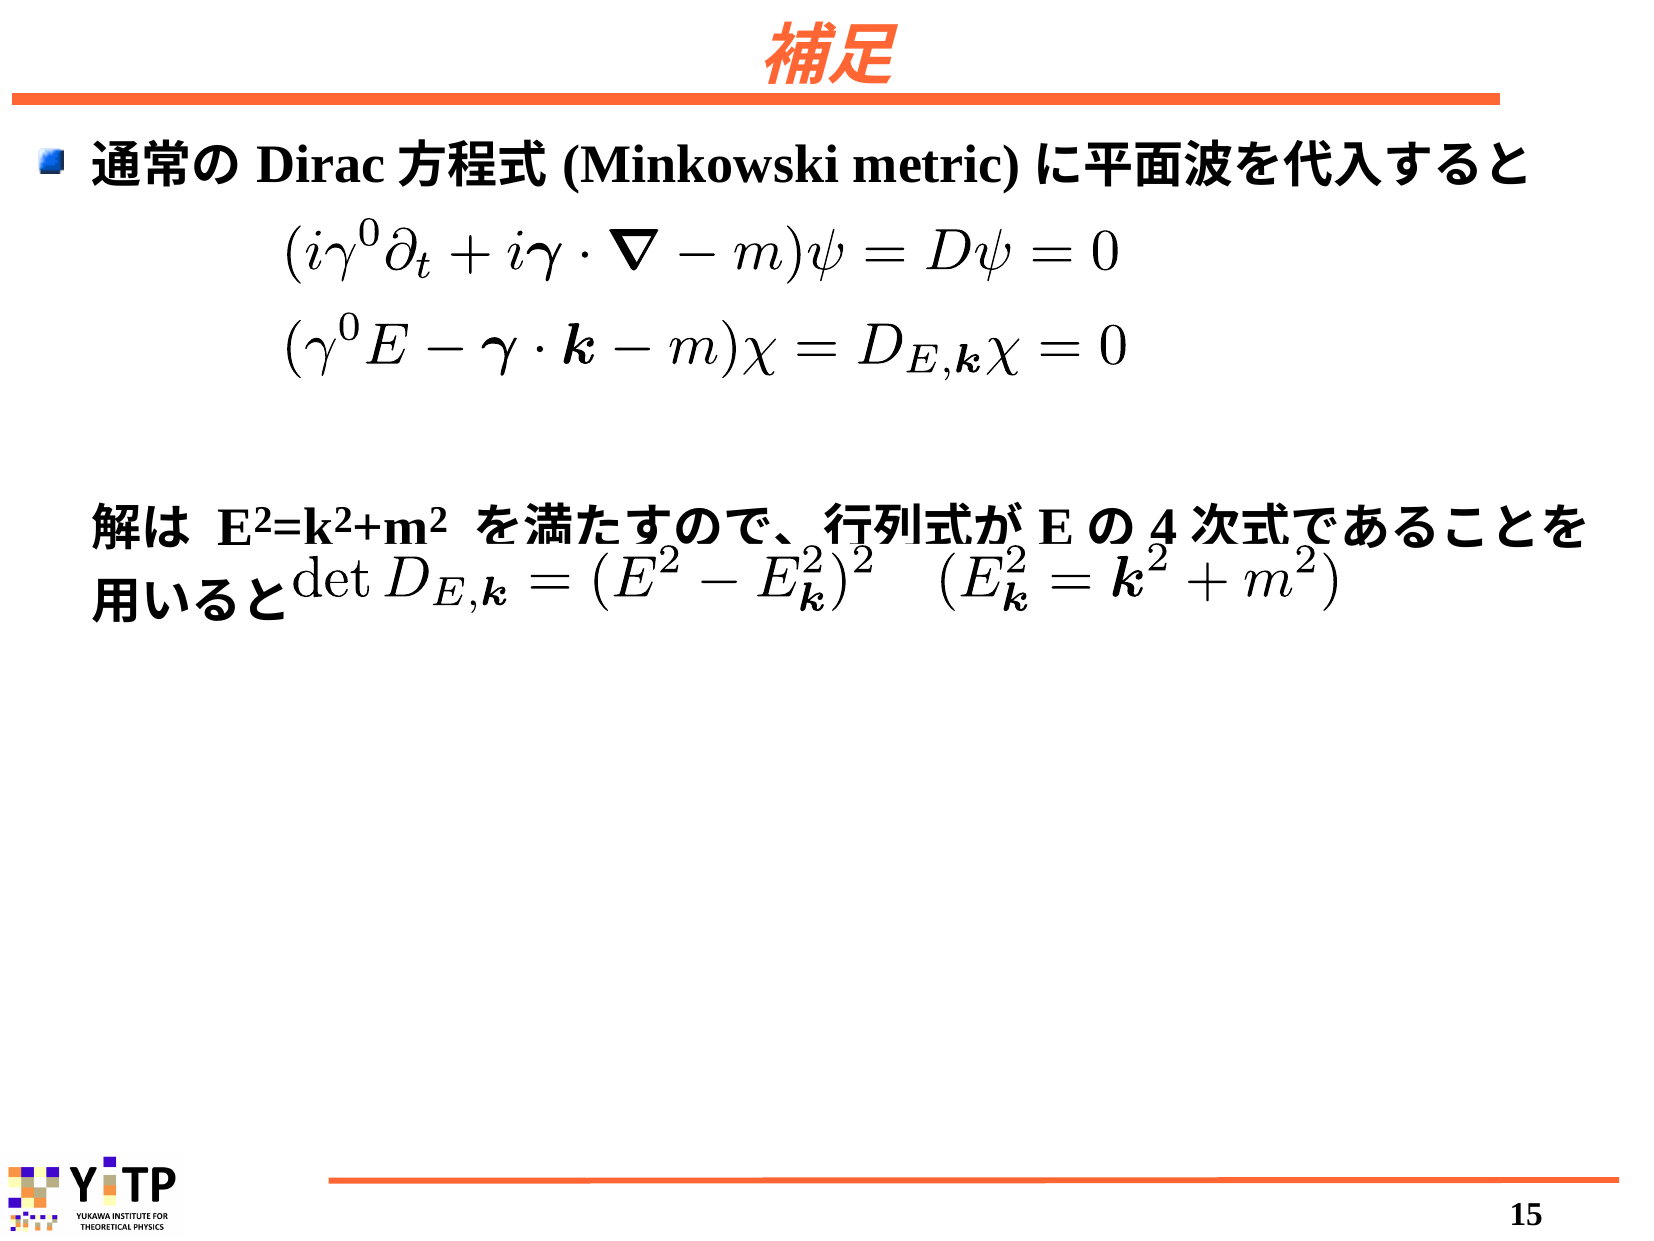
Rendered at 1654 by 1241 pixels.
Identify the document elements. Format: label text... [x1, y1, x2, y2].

picture [0, 1151, 184, 1237]
text_box [291, 543, 1343, 613]
text_box [281, 218, 1128, 381]
title 補足 [0, 0, 1654, 99]
list 通常のDirac方程式(Minkowski metric)に平面波を代入すると 解は E2=k2+m2 を満たすので、行列式がEの4次式であることを用いると [20, 124, 1621, 1137]
